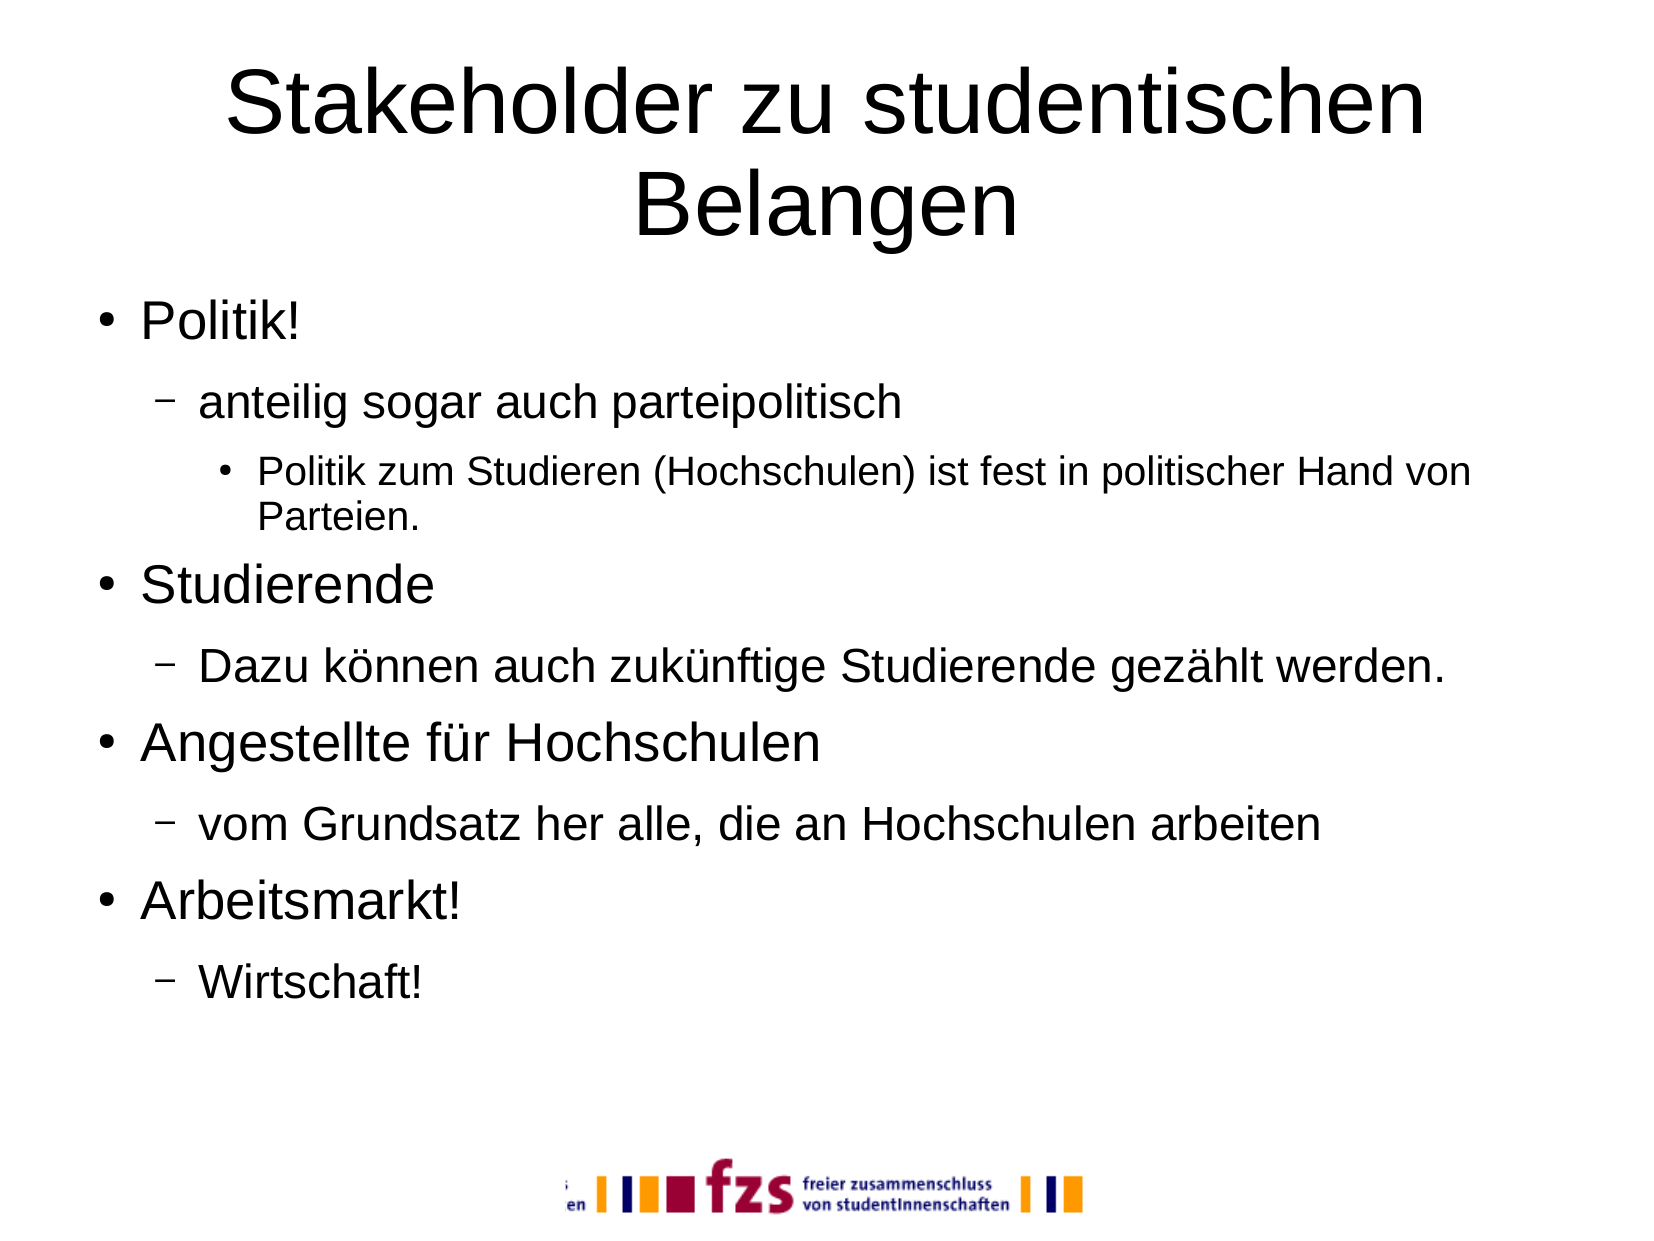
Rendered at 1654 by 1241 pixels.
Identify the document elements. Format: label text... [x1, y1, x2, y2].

picture [565, 1129, 1090, 1216]
list Politik! anteilig sogar auch parteipolitisch Politik zum Studieren (Hochschulen) ist fest in politischer Hand von Parteien. Studierende Dazu können auch zukünftige Studierende gezählt werden. Angestellte für Hochschulen vom Grundsatz her alle, die an Hochschulen arbeiten Arbeitsmarkt! Wirtschaft! [82, 290, 1571, 1010]
title Stakeholder zu studentischen Belangen [82, 49, 1571, 257]
